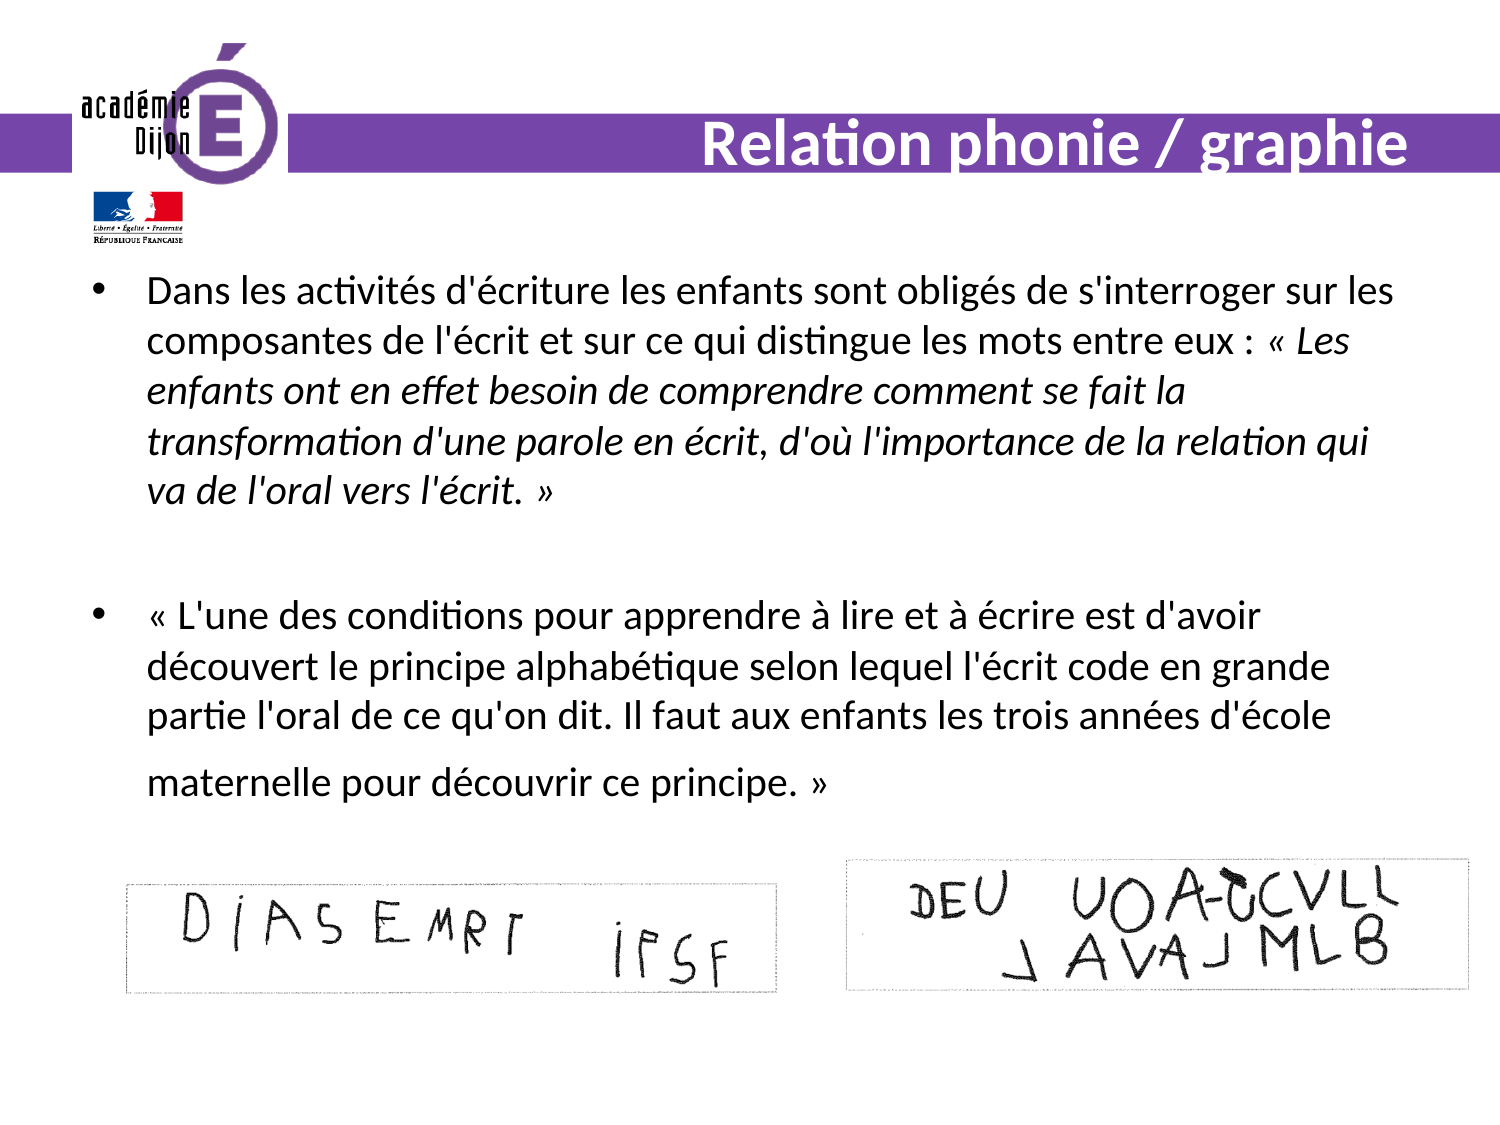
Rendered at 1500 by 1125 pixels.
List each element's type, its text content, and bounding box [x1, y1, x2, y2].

picture [844, 857, 1471, 993]
picture [82, 43, 278, 243]
text_box Dans les activités d'écriture les enfants sont obligés de s'interroger sur les composantes de l'écrit et sur ce qui distingue les mots entre eux : « Les enfants ont en effet besoin de comprendre comment se fait la transformation d'une parole en écrit, d'où l'importance de la relation qui va de l'oral vers l'écrit. » « L'une des conditions pour apprendre à lire et à écrire est d'avoir découvert le principe alphabétique selon lequel l'écrit code en grande partie l'oral de ce qu'on dit. Il faut aux enfants les trois années d'école maternelle pour découvrir ce principe. » [76, 255, 1427, 953]
text_box Relation phonie / graphie [360, 45, 1426, 233]
picture [123, 881, 780, 997]
